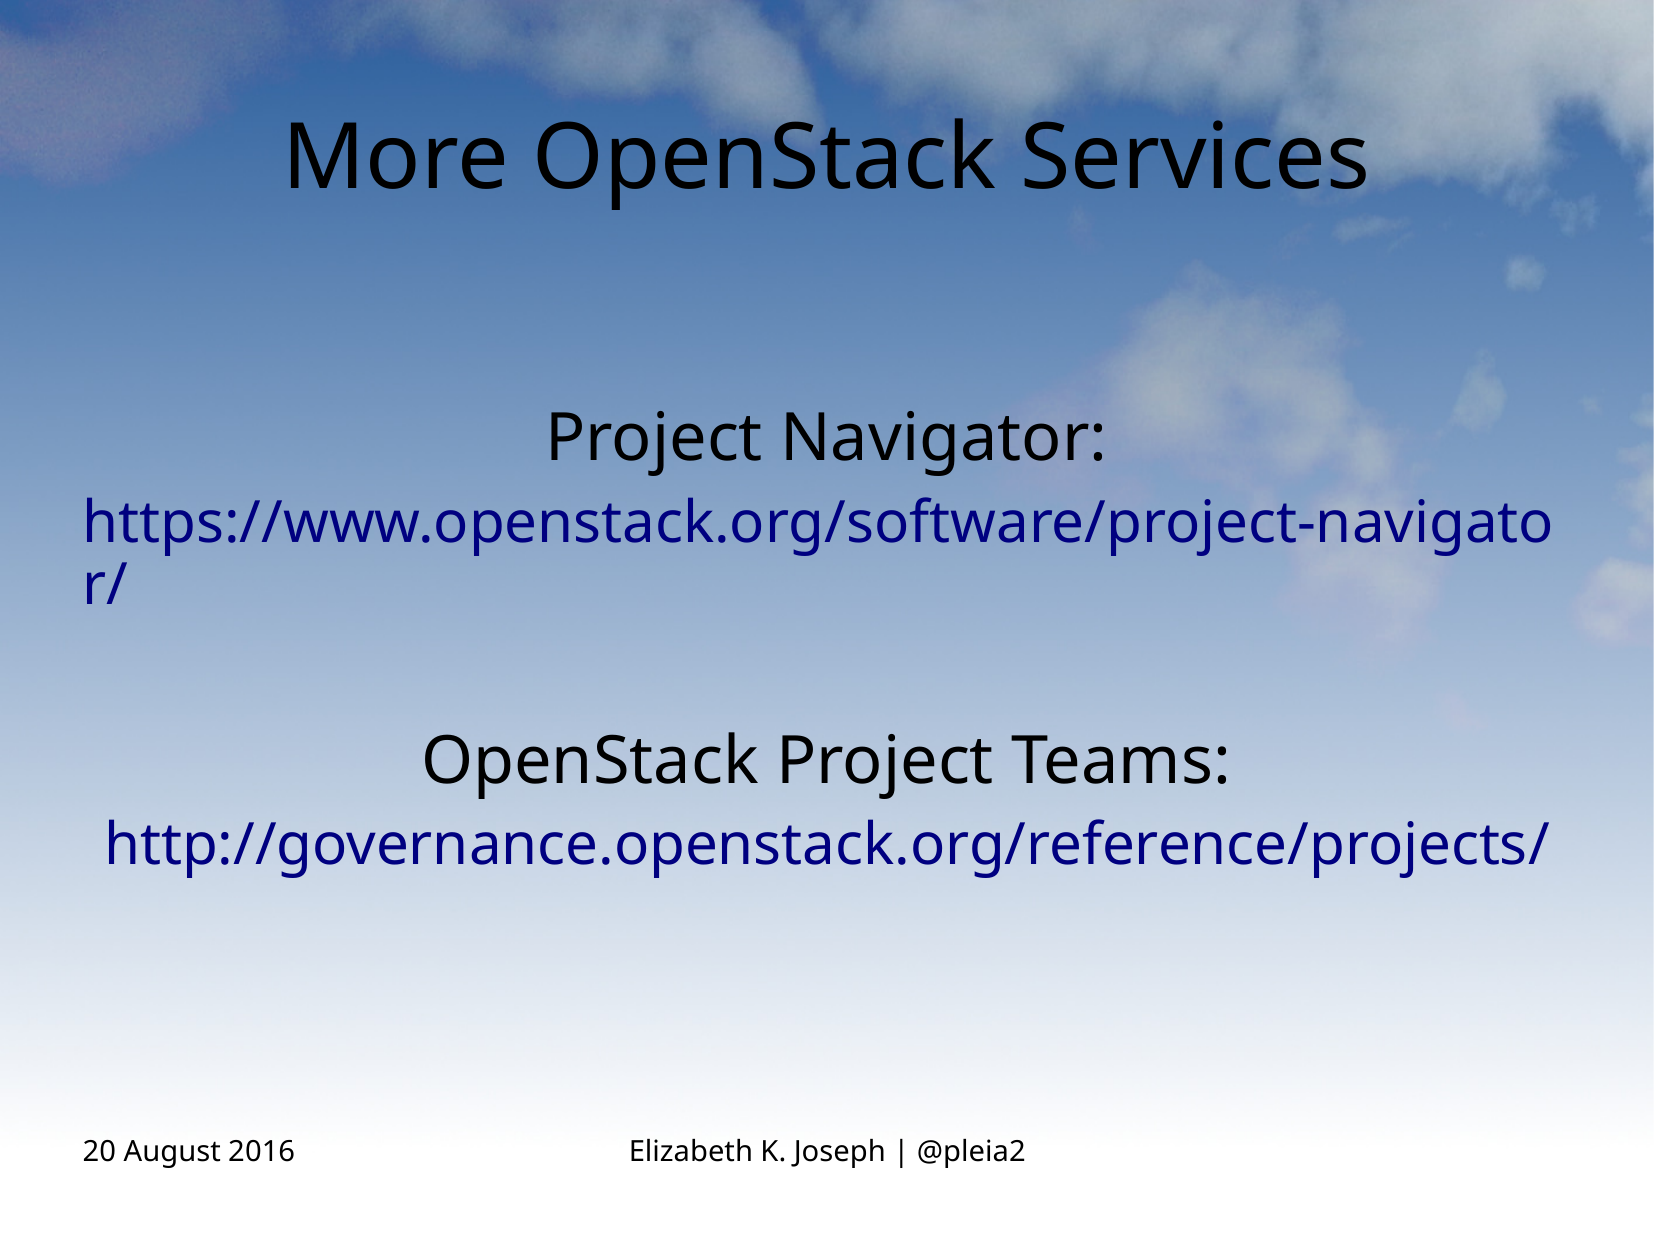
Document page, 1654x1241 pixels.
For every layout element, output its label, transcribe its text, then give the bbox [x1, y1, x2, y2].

picture [0, 0, 1654, 1241]
subtitle Project Navigator: https://www.openstack.org/software/project-navigator/ OpenStack Project Teams: http://governance.openstack.org/reference/projects/ [82, 290, 1571, 1010]
title More OpenStack Services [82, 49, 1571, 257]
